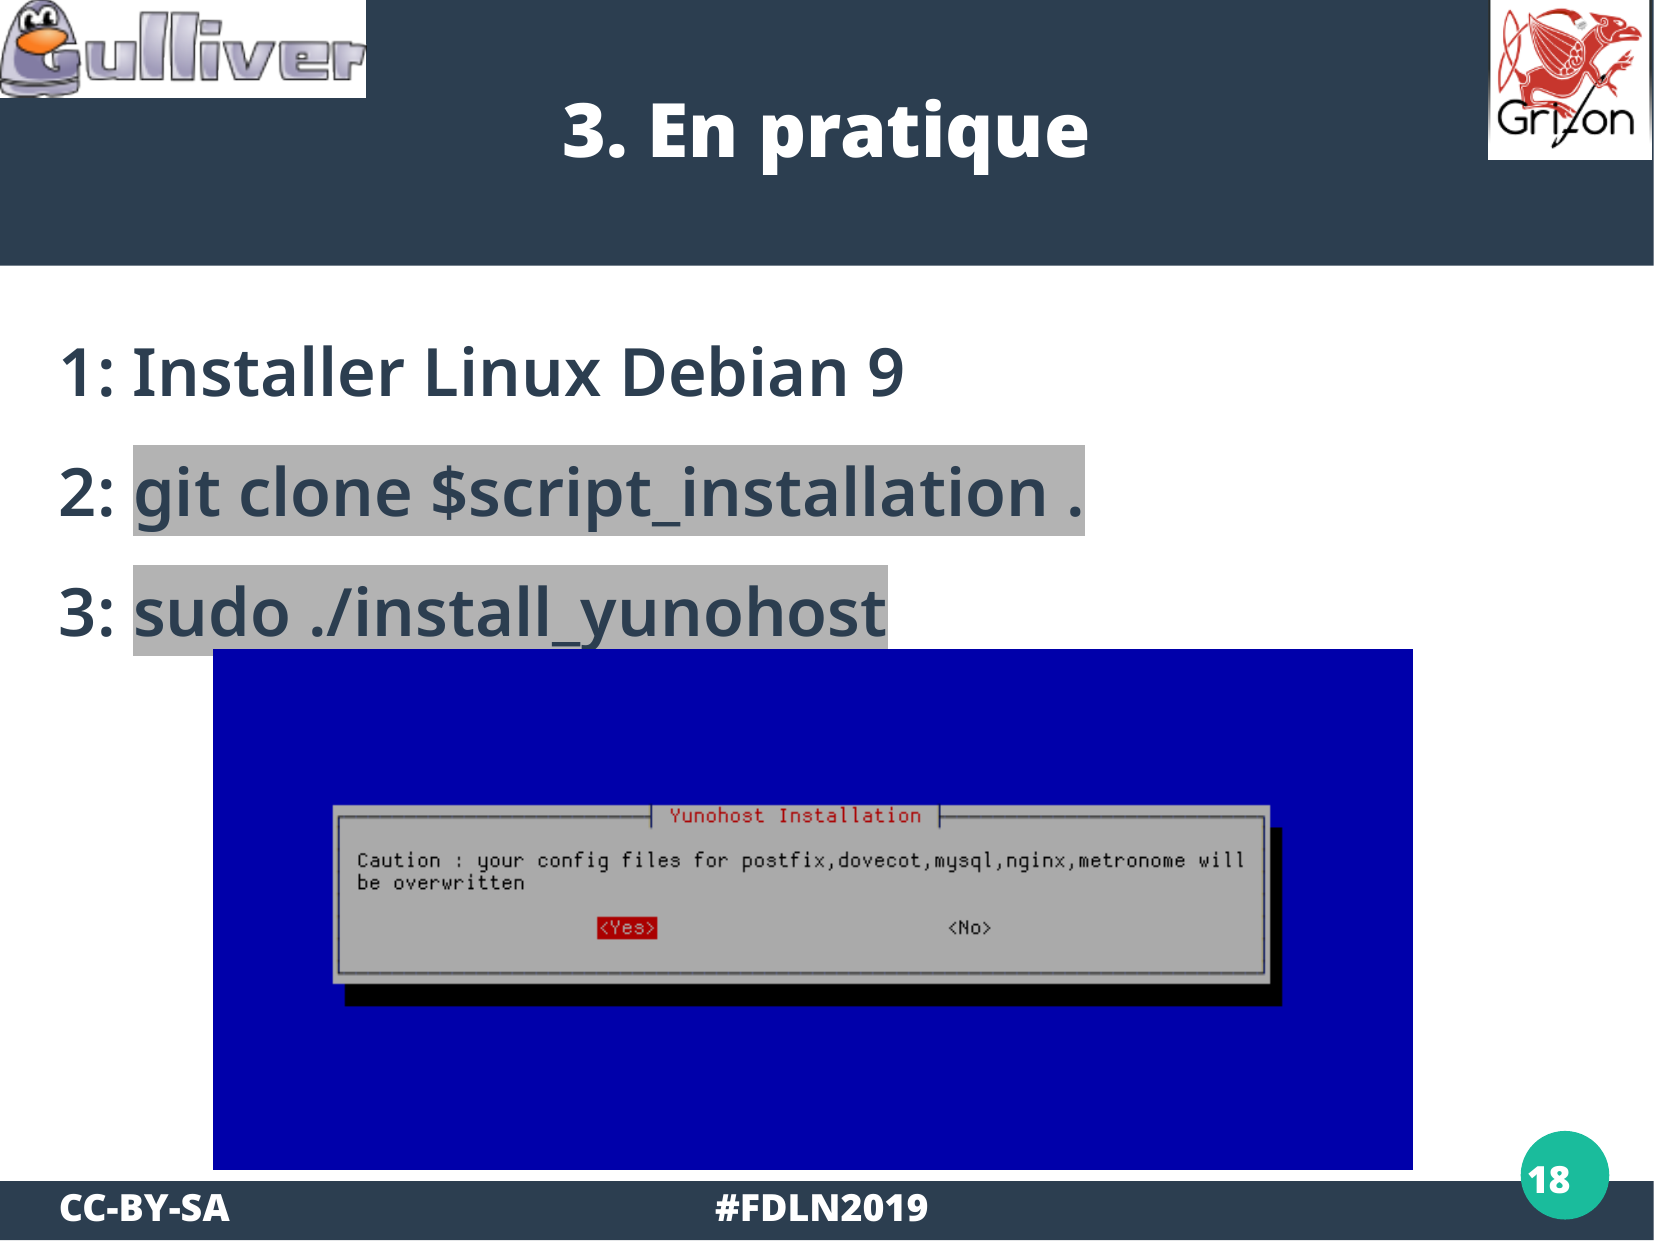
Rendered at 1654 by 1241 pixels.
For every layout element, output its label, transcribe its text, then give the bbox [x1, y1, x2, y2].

picture [213, 649, 1413, 1170]
title 3. En pratique [59, 49, 1595, 207]
picture [0, 0, 367, 98]
picture [1488, 0, 1652, 160]
list 1: Installer Linux Debian 9 2: git clone $script_installation . 3: sudo ./install_yunohost [59, 324, 1630, 1152]
